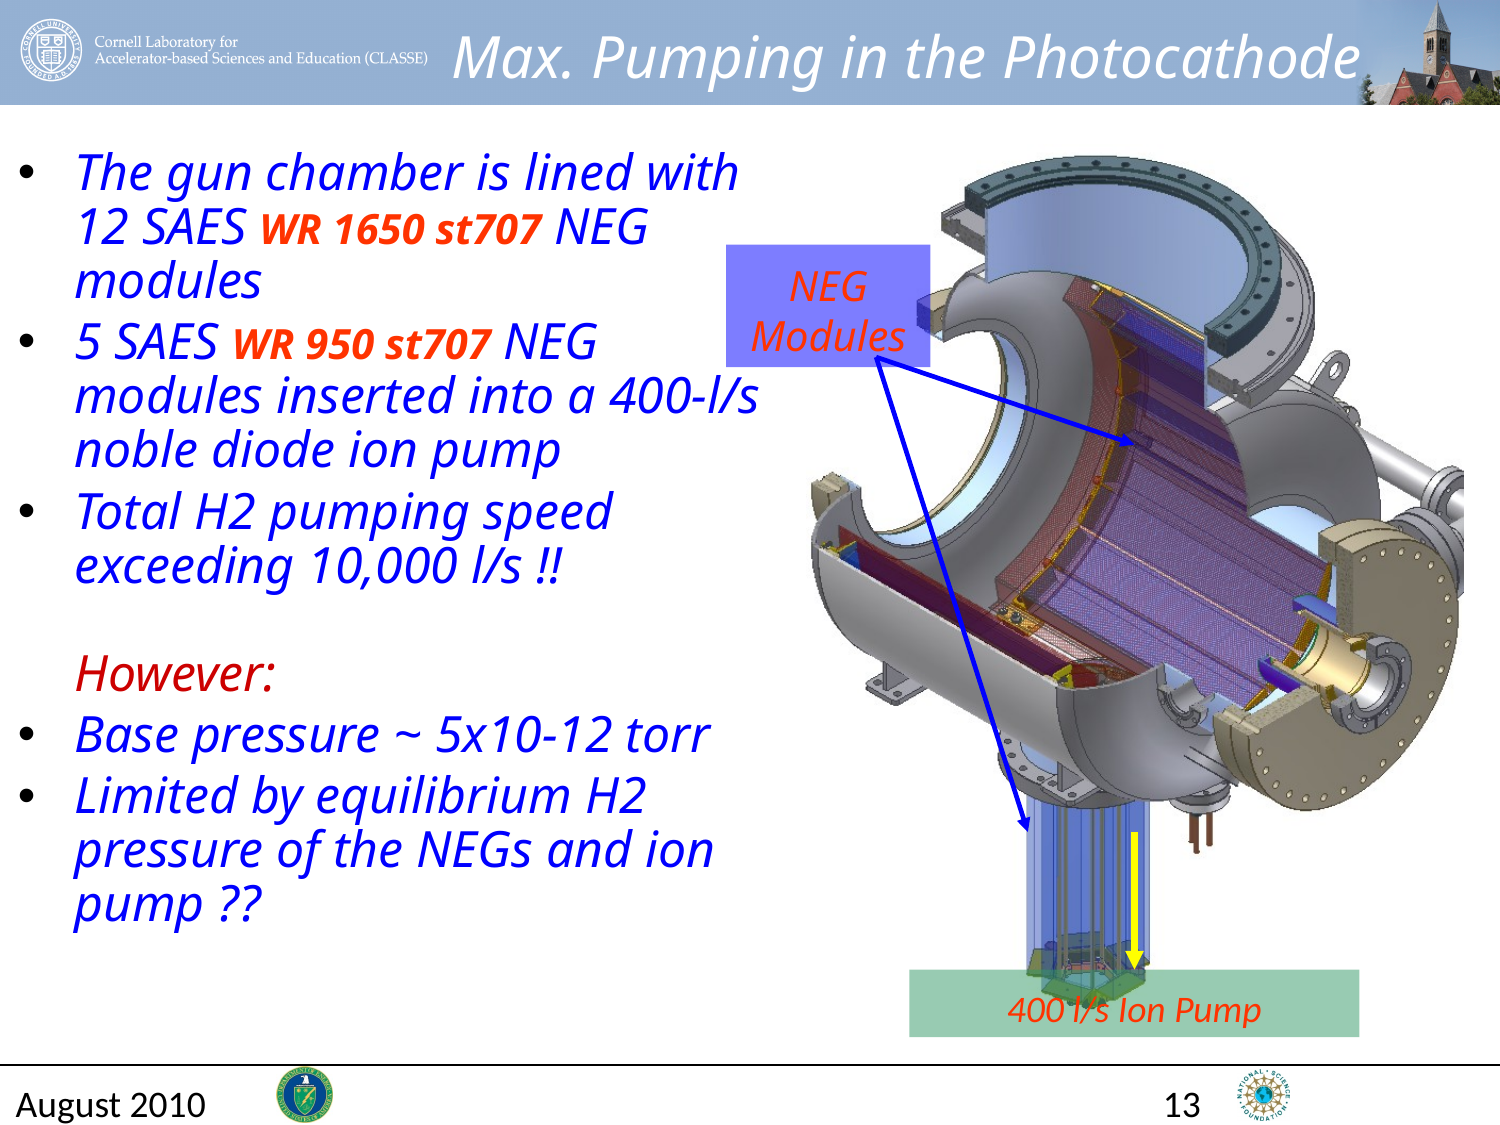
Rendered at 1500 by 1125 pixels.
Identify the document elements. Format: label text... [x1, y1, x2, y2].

picture [806, 144, 1464, 1023]
text_box 400 l/s Ion Pump [909, 969, 1360, 1038]
text_box The gun chamber is lined with 12 SAES WR 1650 st707 NEG modules 5 SAES WR 950 st707 NEG modules inserted into a 400-l/s noble diode ion pump Total H2 pumping speed exceeding 10,000 l/s !! However: Base pressure ~ 5x10-12 torr Limited by equilibrium H2 pressure of the NEGs and ion pump ?? [2, 132, 778, 1008]
slide_number <number> [1147, 1065, 1498, 1125]
text_box Max. Pumping in the Photocathode Gun [412, 5, 1402, 93]
picture [0, 0, 1500, 105]
text_box NEG Modules [726, 244, 931, 368]
slide_number August 2010 [0, 1065, 351, 1125]
